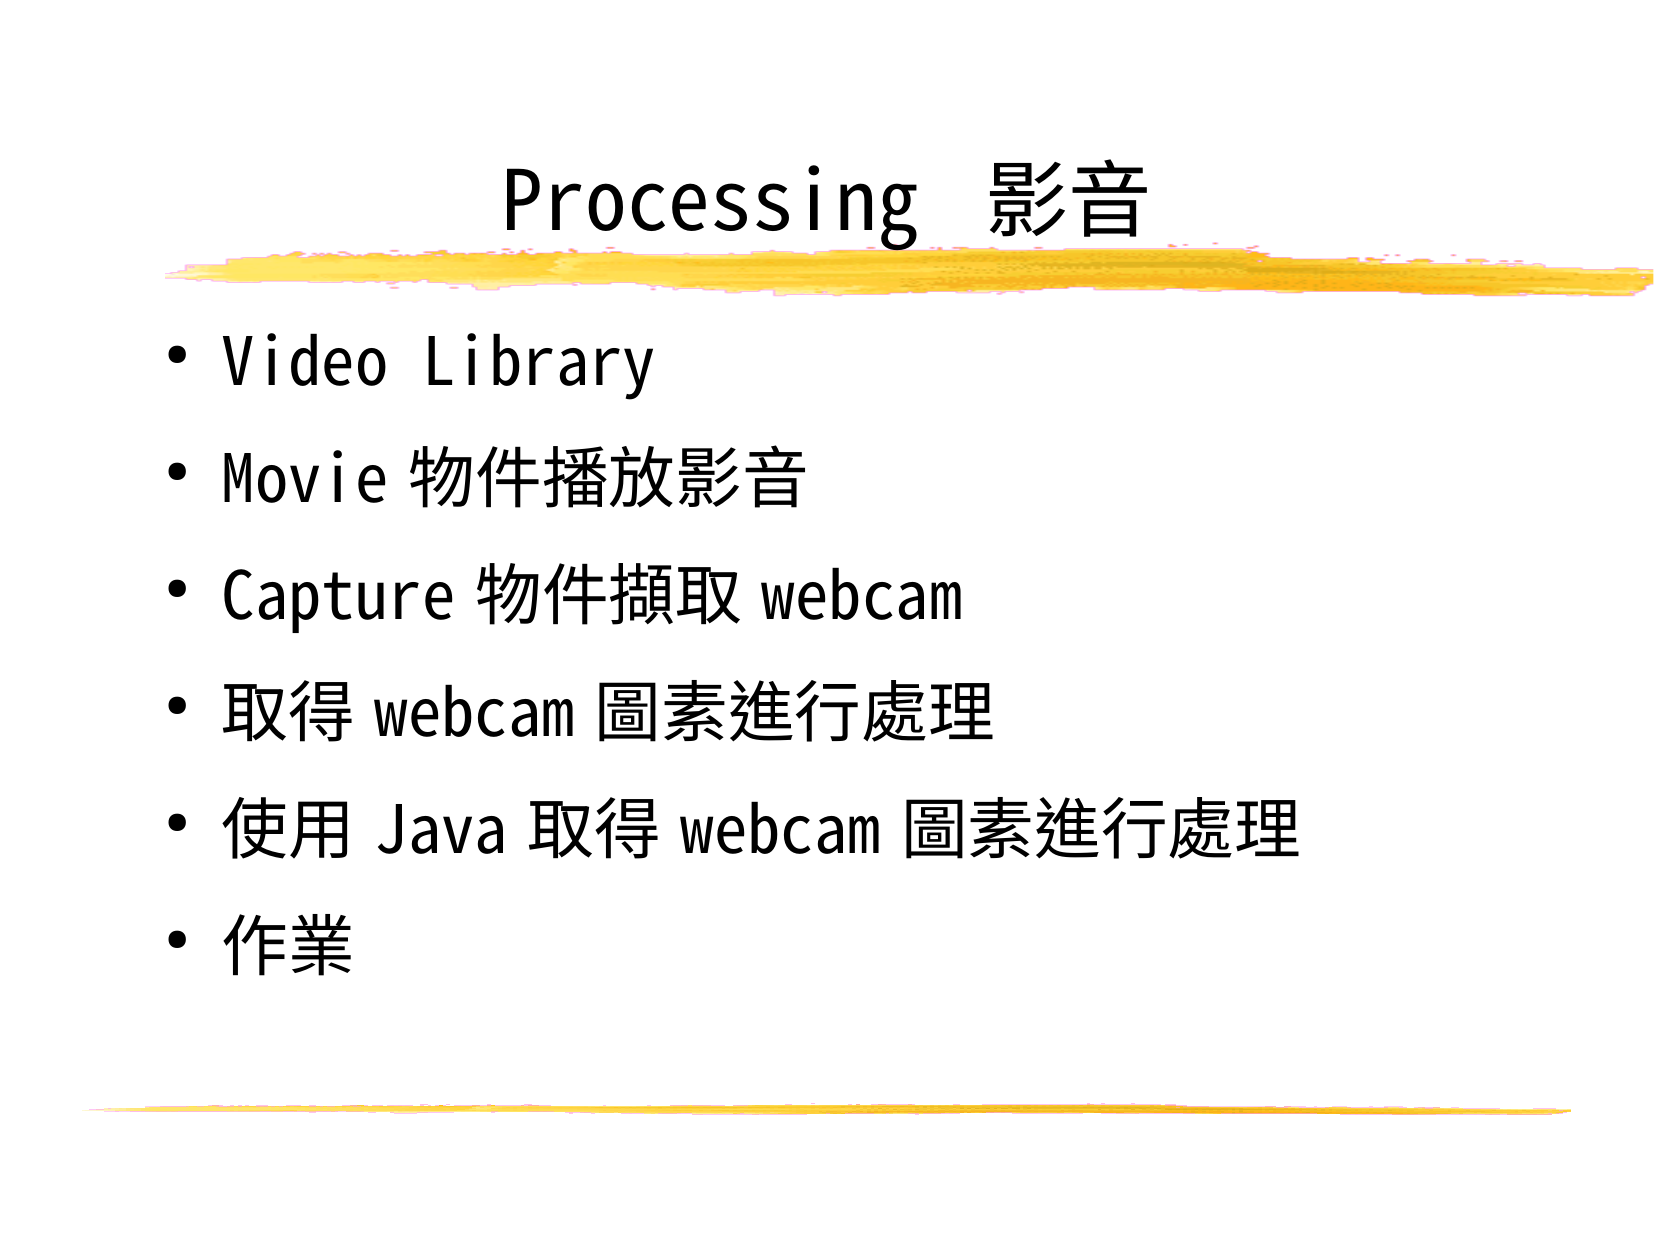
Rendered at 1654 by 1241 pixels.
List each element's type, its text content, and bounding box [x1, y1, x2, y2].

picture [165, 237, 1654, 308]
title Processing 影音 [124, 55, 1530, 262]
list Video Library Movie物件播放影音 Capture物件擷取webcam 取得webcam圖素進行處理 使用Java取得webcam圖素進行處理 作業 [150, 294, 1597, 1168]
picture [82, 1102, 150, 1117]
